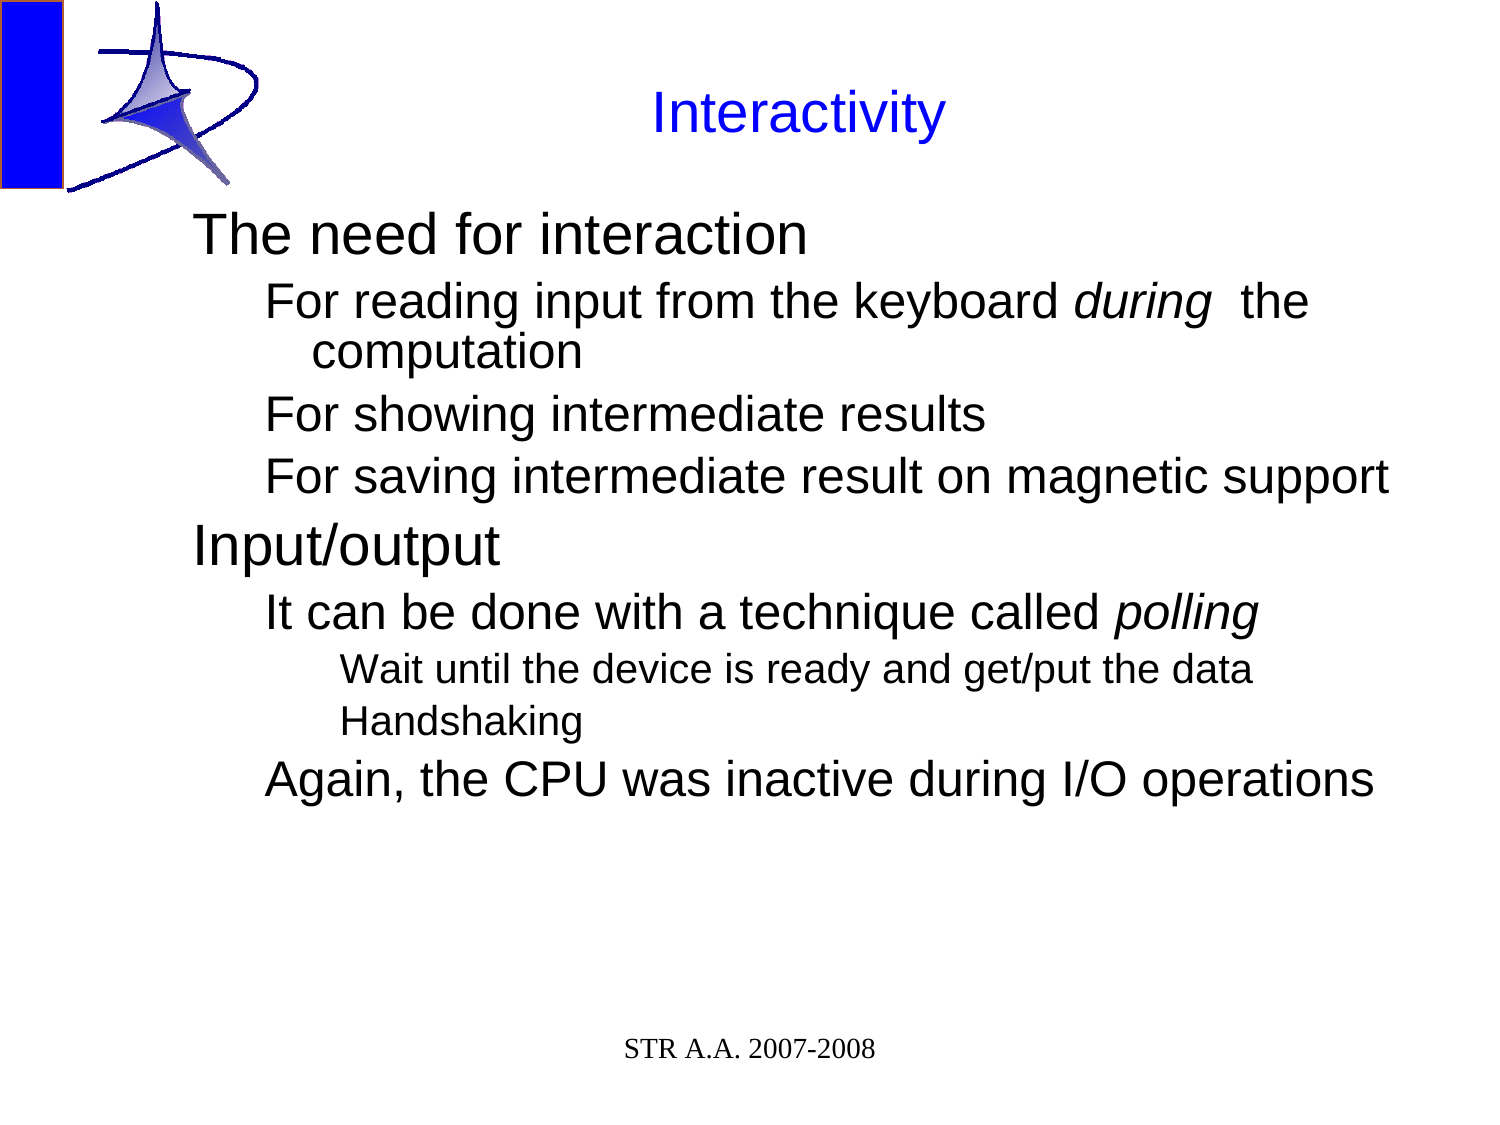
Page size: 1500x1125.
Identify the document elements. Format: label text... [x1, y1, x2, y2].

title Interactivity [174, 61, 1425, 164]
picture [62, 0, 263, 197]
list The need for interaction For reading input from the keyboard during the computation For showing intermediate results For saving intermediate result on magnetic support Input/output It can be done with a technique called polling Wait until the device is ready and get/put the data Handshaking Again, the CPU was inactive during I/O operations [174, 199, 1425, 963]
